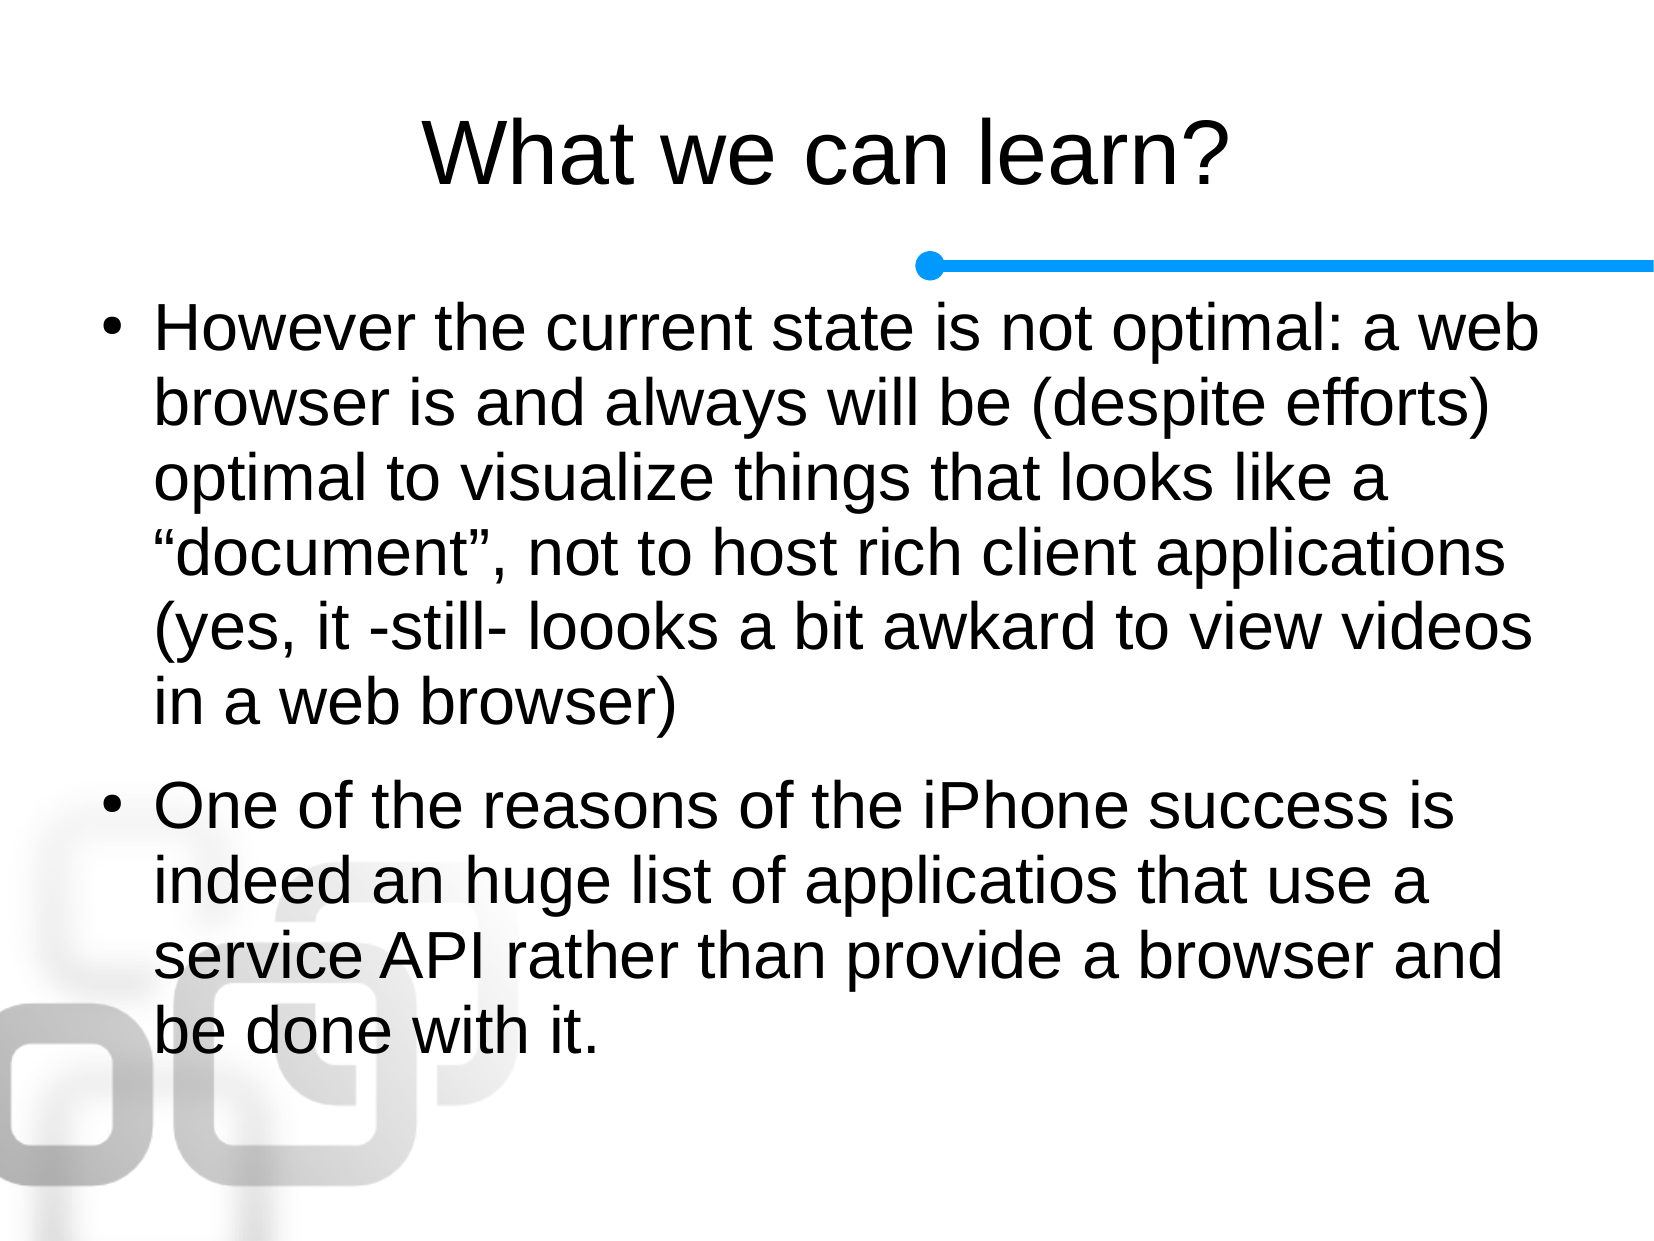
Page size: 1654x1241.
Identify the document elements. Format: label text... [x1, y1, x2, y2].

title What we can learn? [82, 56, 1571, 250]
list However the current state is not optimal: a web browser is and always will be (despite efforts) optimal to visualize things that looks like a “document”, not to host rich client applications (yes, it -still- loooks a bit awkard to view videos in a web browser) One of the reasons of the iPhone success is indeed an huge list of applicatios that use a service API rather than provide a browser and be done with it. [82, 290, 1571, 1109]
picture [0, 713, 709, 1241]
